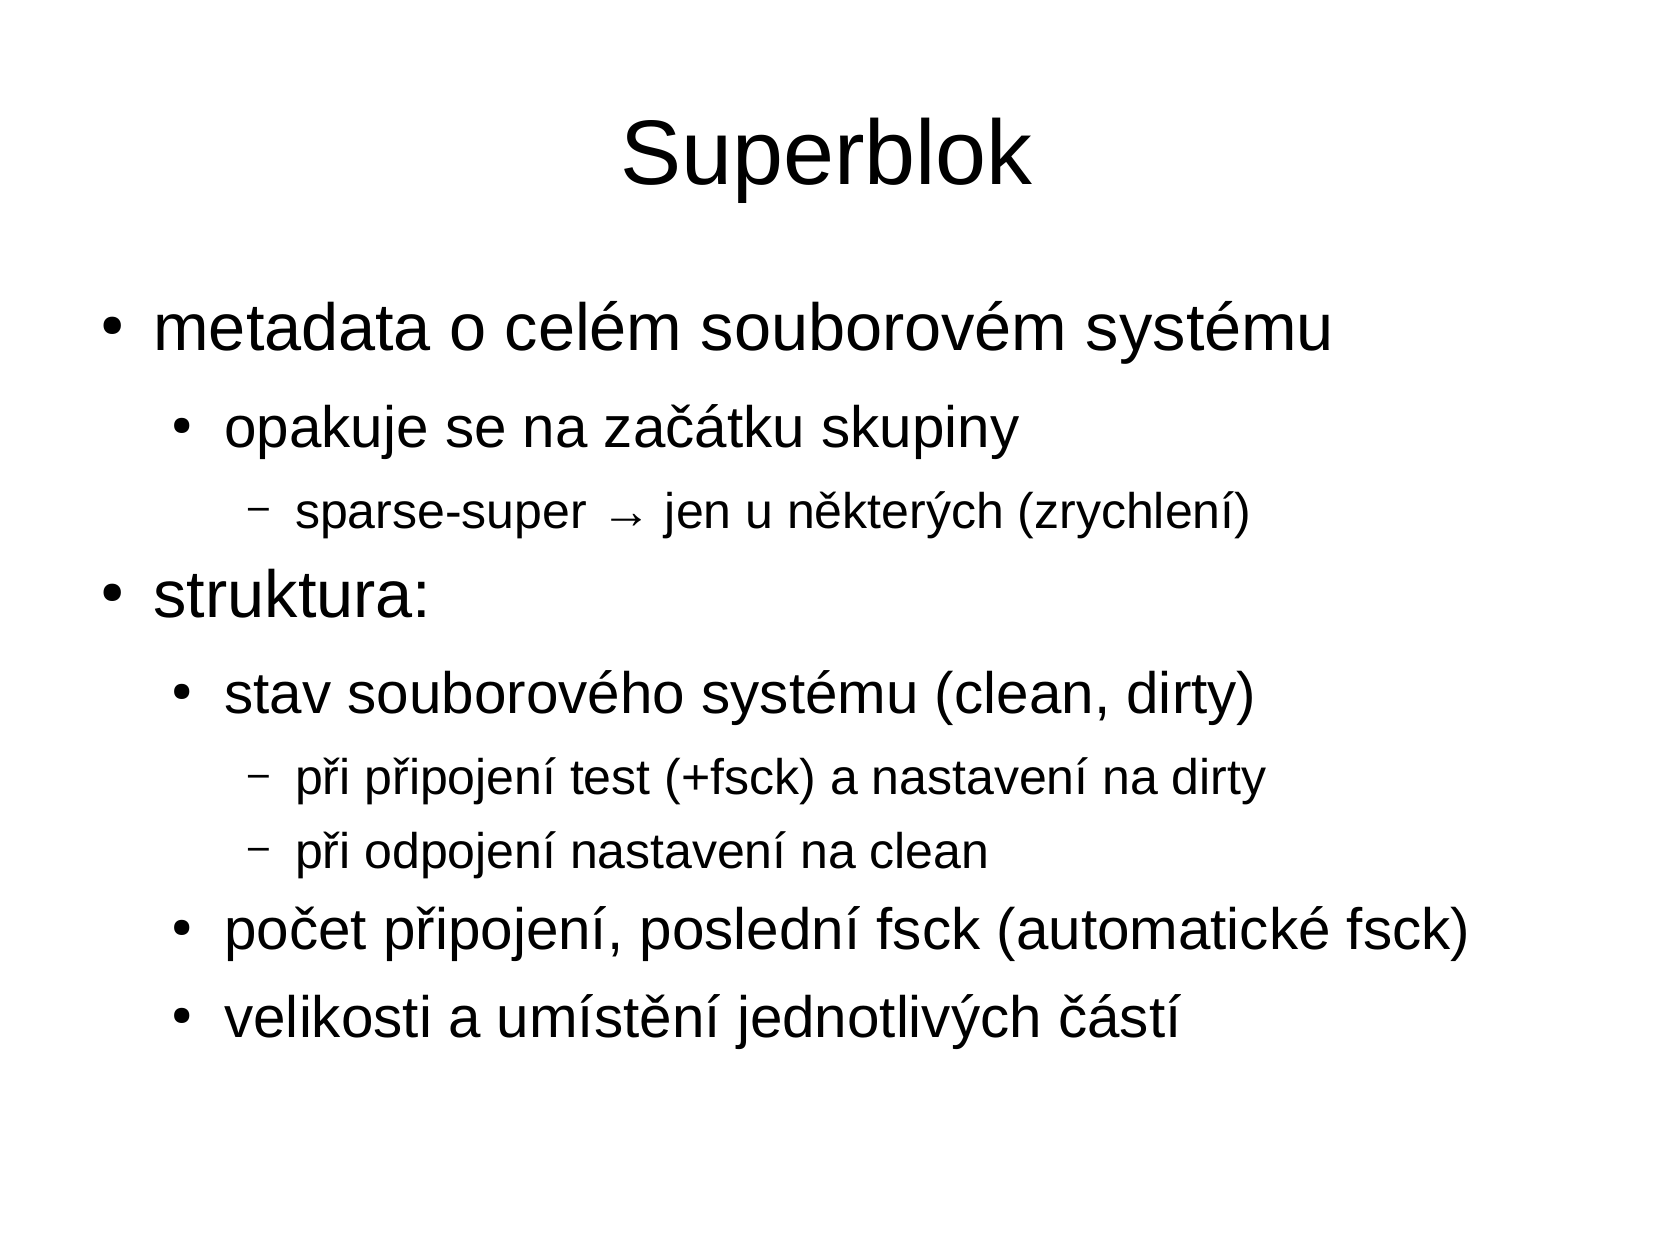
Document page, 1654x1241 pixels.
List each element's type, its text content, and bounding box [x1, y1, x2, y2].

title Superblok [82, 56, 1571, 250]
list metadata o celém souborovém systému opakuje se na začátku skupiny sparse-super → jen u některých (zrychlení) struktura: stav souborového systému (clean, dirty) při připojení test (+fsck) a nastavení na dirty při odpojení nastavení na clean počet připojení, poslední fsck (automatické fsck) velikosti a umístění jednotlivých částí [82, 290, 1571, 1094]
